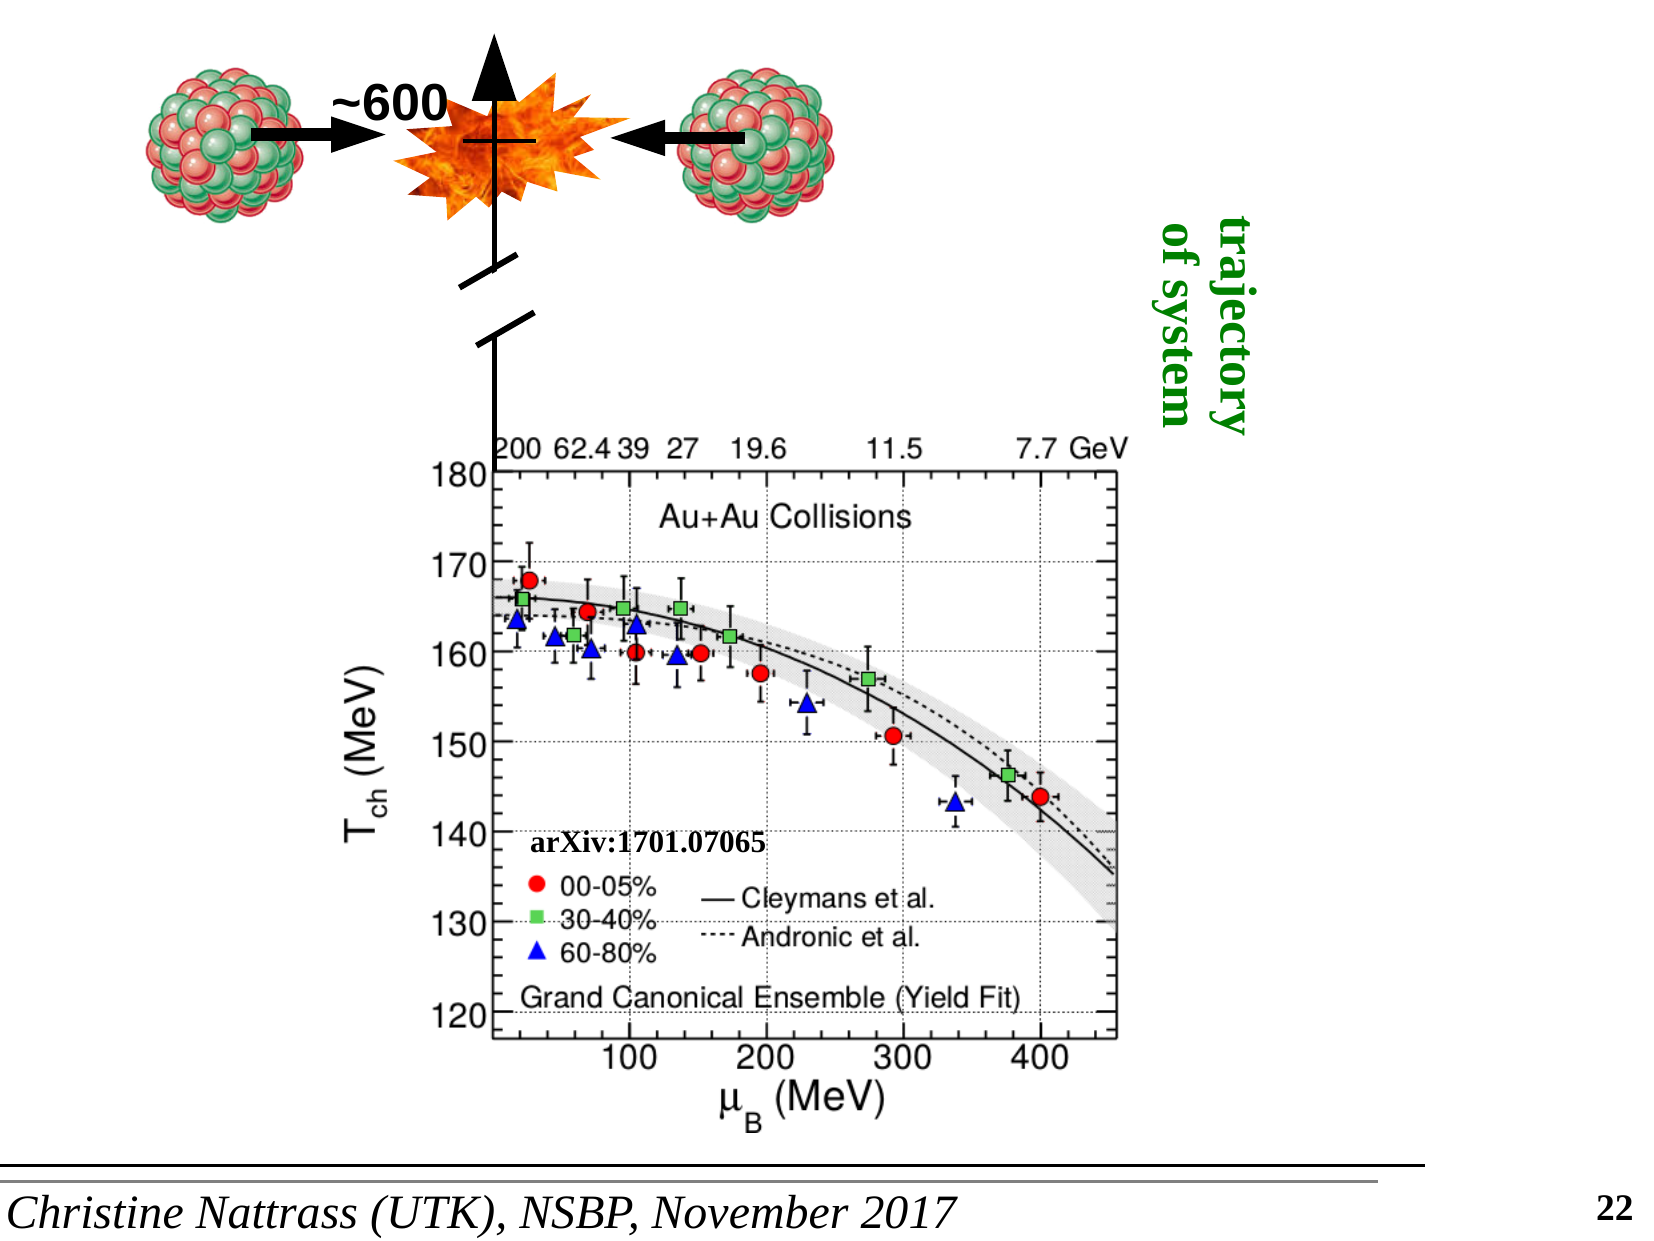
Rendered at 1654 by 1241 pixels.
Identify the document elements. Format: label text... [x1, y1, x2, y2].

text_box trajectory of system [1144, 172, 1275, 480]
text_box arXiv:1701.07065 [515, 758, 816, 928]
text_box [393, 140, 492, 221]
picture [143, 58, 309, 227]
text_box ~600 [317, 66, 544, 140]
picture [343, 436, 1129, 1133]
picture [674, 58, 840, 227]
text_box [408, 248, 565, 371]
text_box [497, 72, 631, 202]
